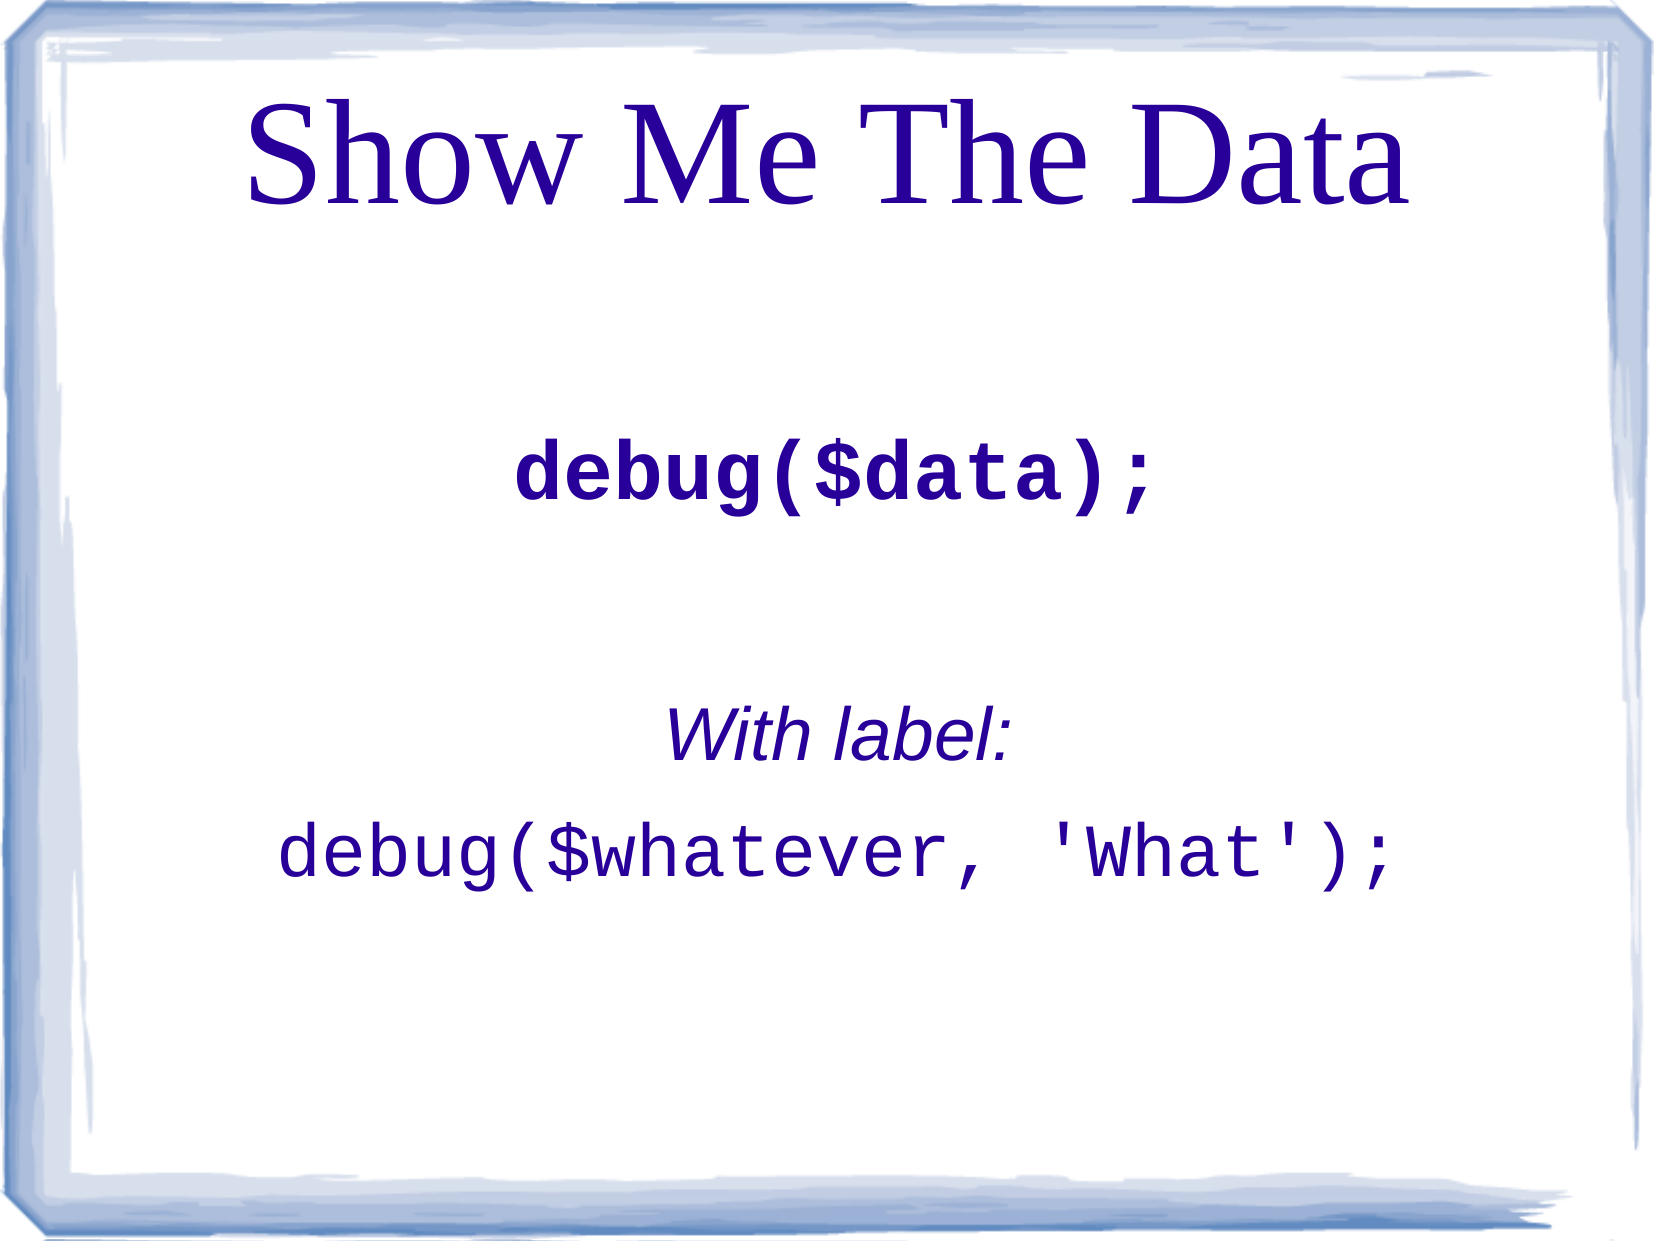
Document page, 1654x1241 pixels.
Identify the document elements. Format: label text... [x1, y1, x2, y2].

picture [0, 0, 1654, 1241]
subtitle debug($data); With label: debug($whatever, 'What'); [112, 332, 1565, 997]
title Show Me The Data [82, 56, 1571, 250]
